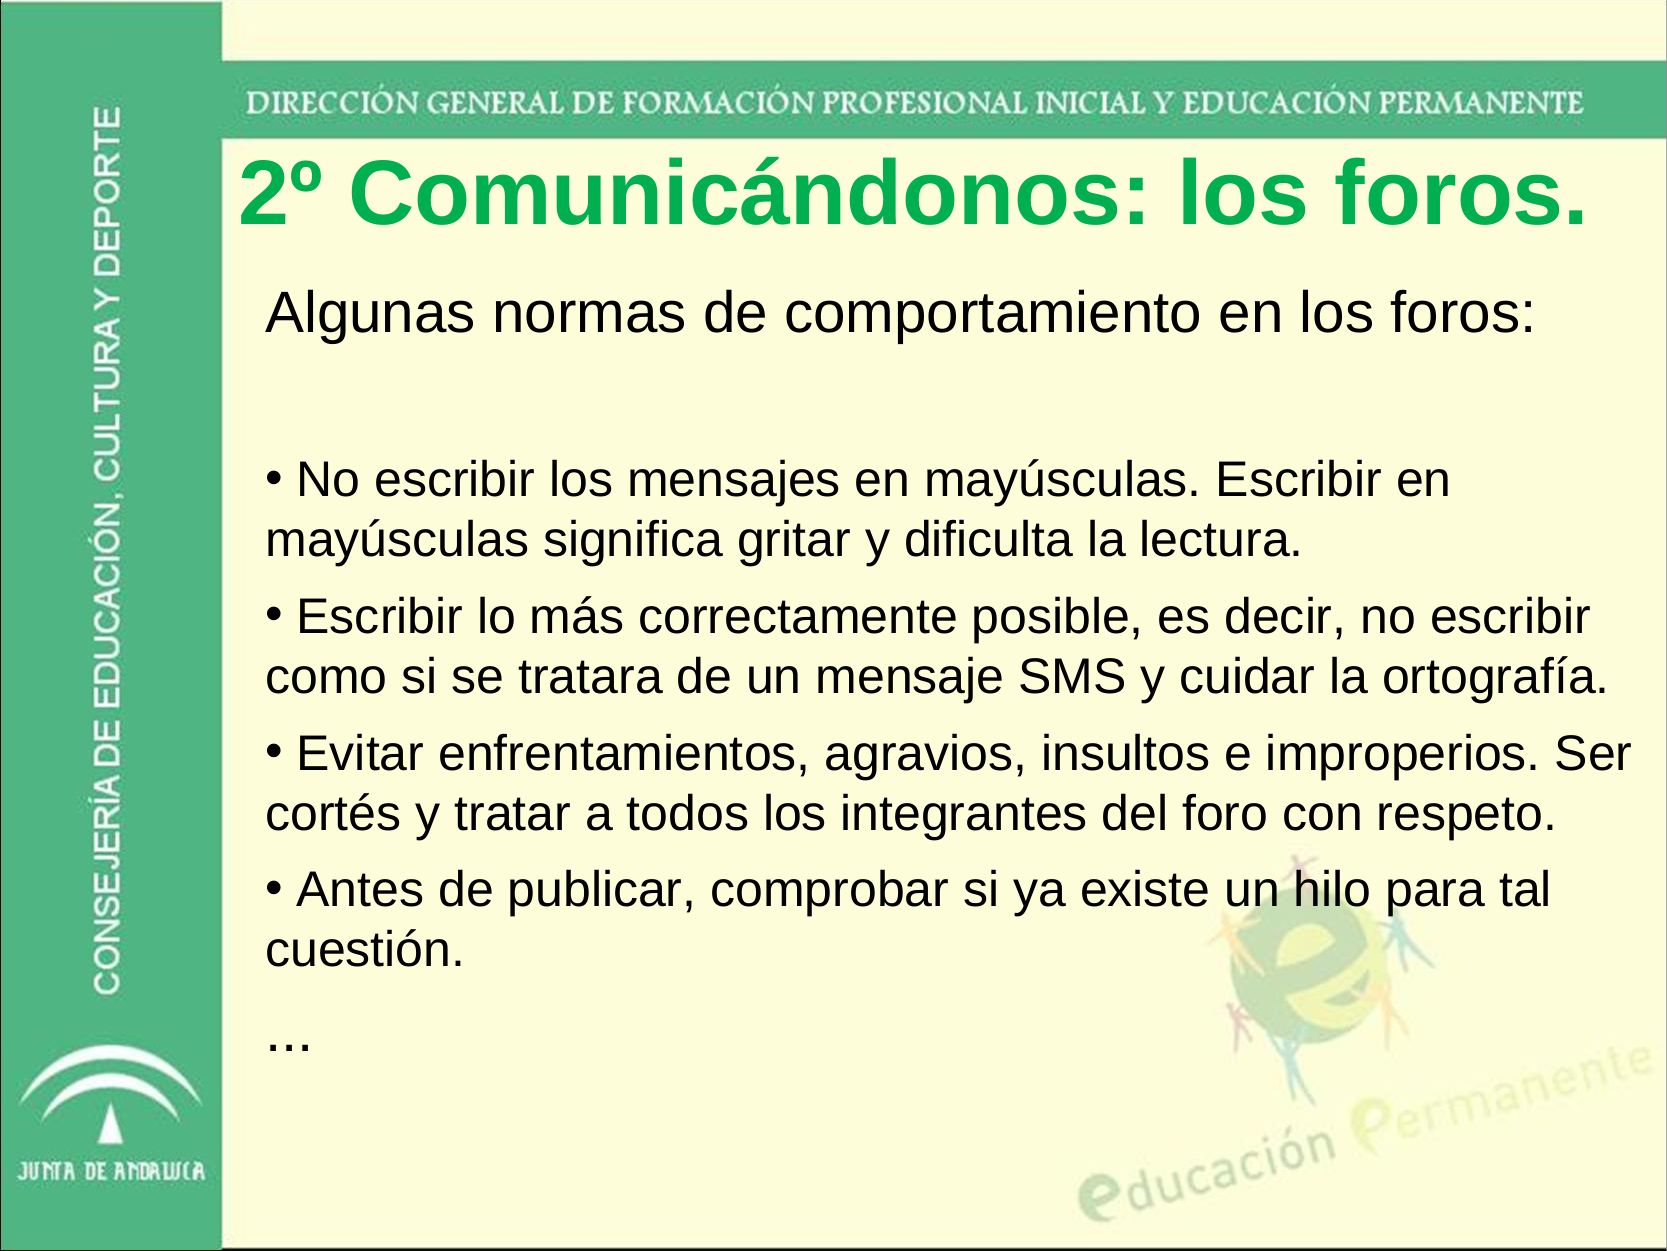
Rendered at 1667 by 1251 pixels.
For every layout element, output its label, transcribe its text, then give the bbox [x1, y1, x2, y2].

title 2º Comunicándonos: los foros. [206, 70, 1623, 306]
list Algunas normas de comportamiento en los foros: No escribir los mensajes en mayúsculas. Escribir en mayúsculas significa gritar y dificulta la lectura. Escribir lo más correctamente posible, es decir, no escribir como si se tratara de un mensaje SMS y cuidar la ortografía. Evitar enfrentamientos, agravios, insultos e improperios. Ser cortés y tratar a todos los integrantes del foro con respeto. Antes de publicar, comprobar si ya existe un hilo para tal cuestión. ... [250, 258, 1667, 1207]
picture [0, 0, 1667, 1251]
